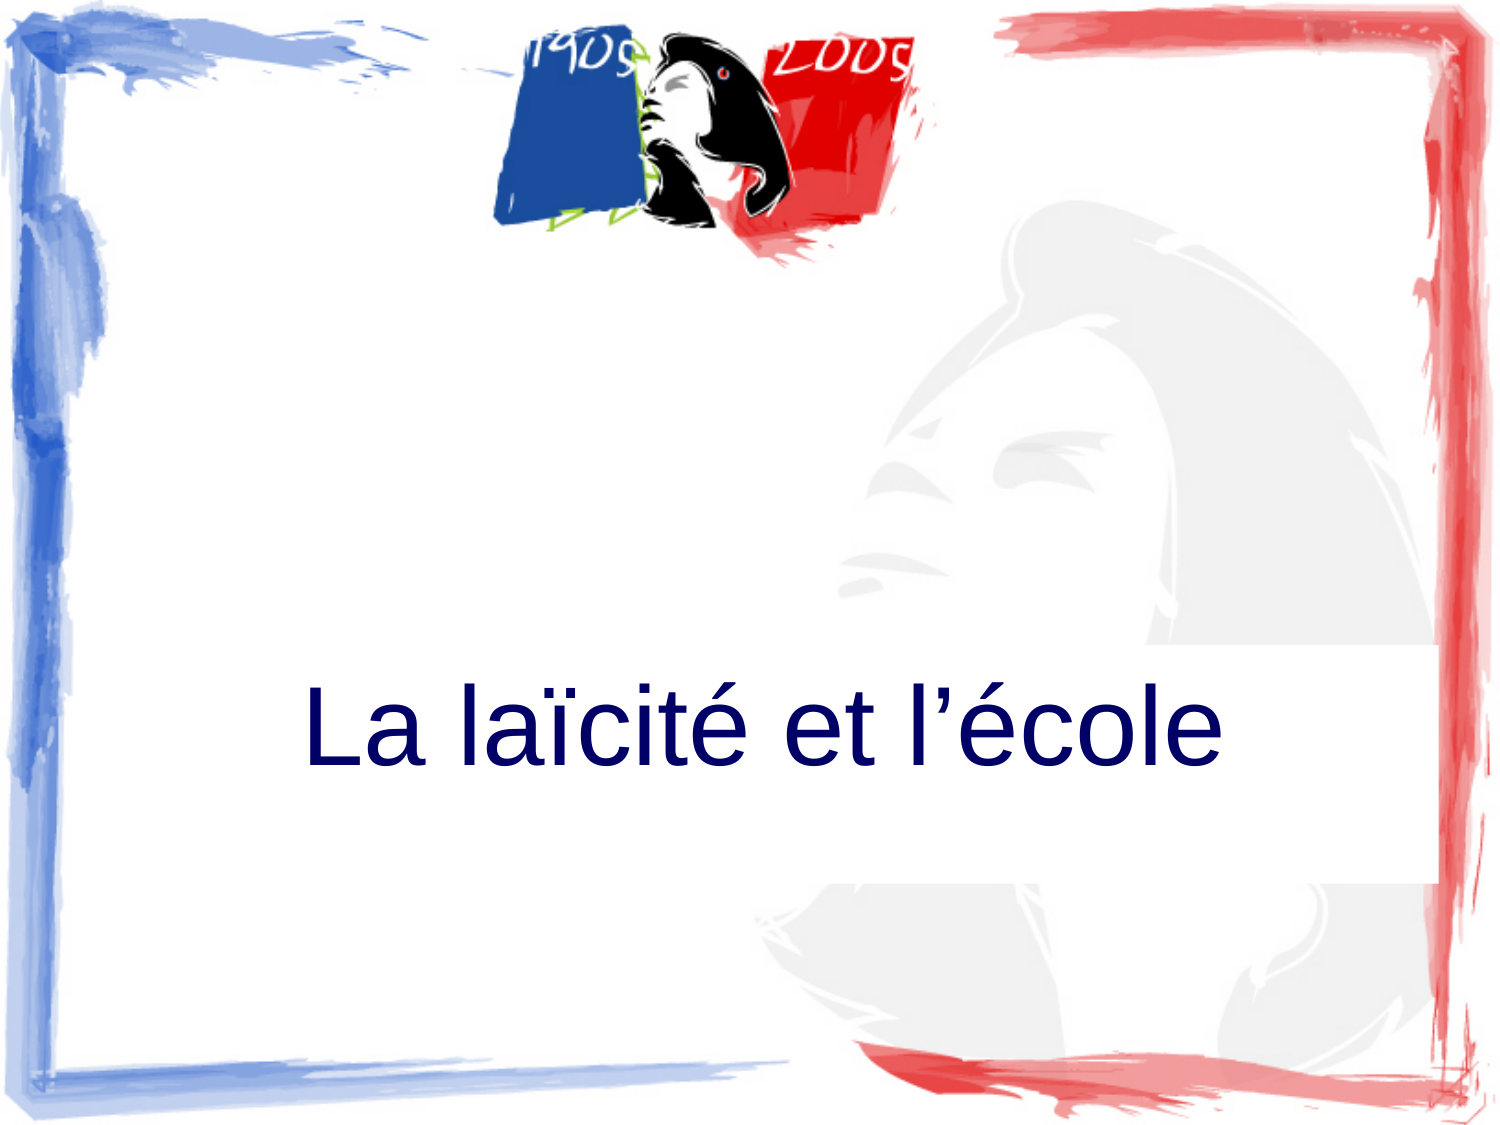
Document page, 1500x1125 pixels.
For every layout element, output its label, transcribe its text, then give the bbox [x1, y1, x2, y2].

picture [0, 0, 1500, 1125]
list La laïcité et l’école [88, 645, 1439, 884]
